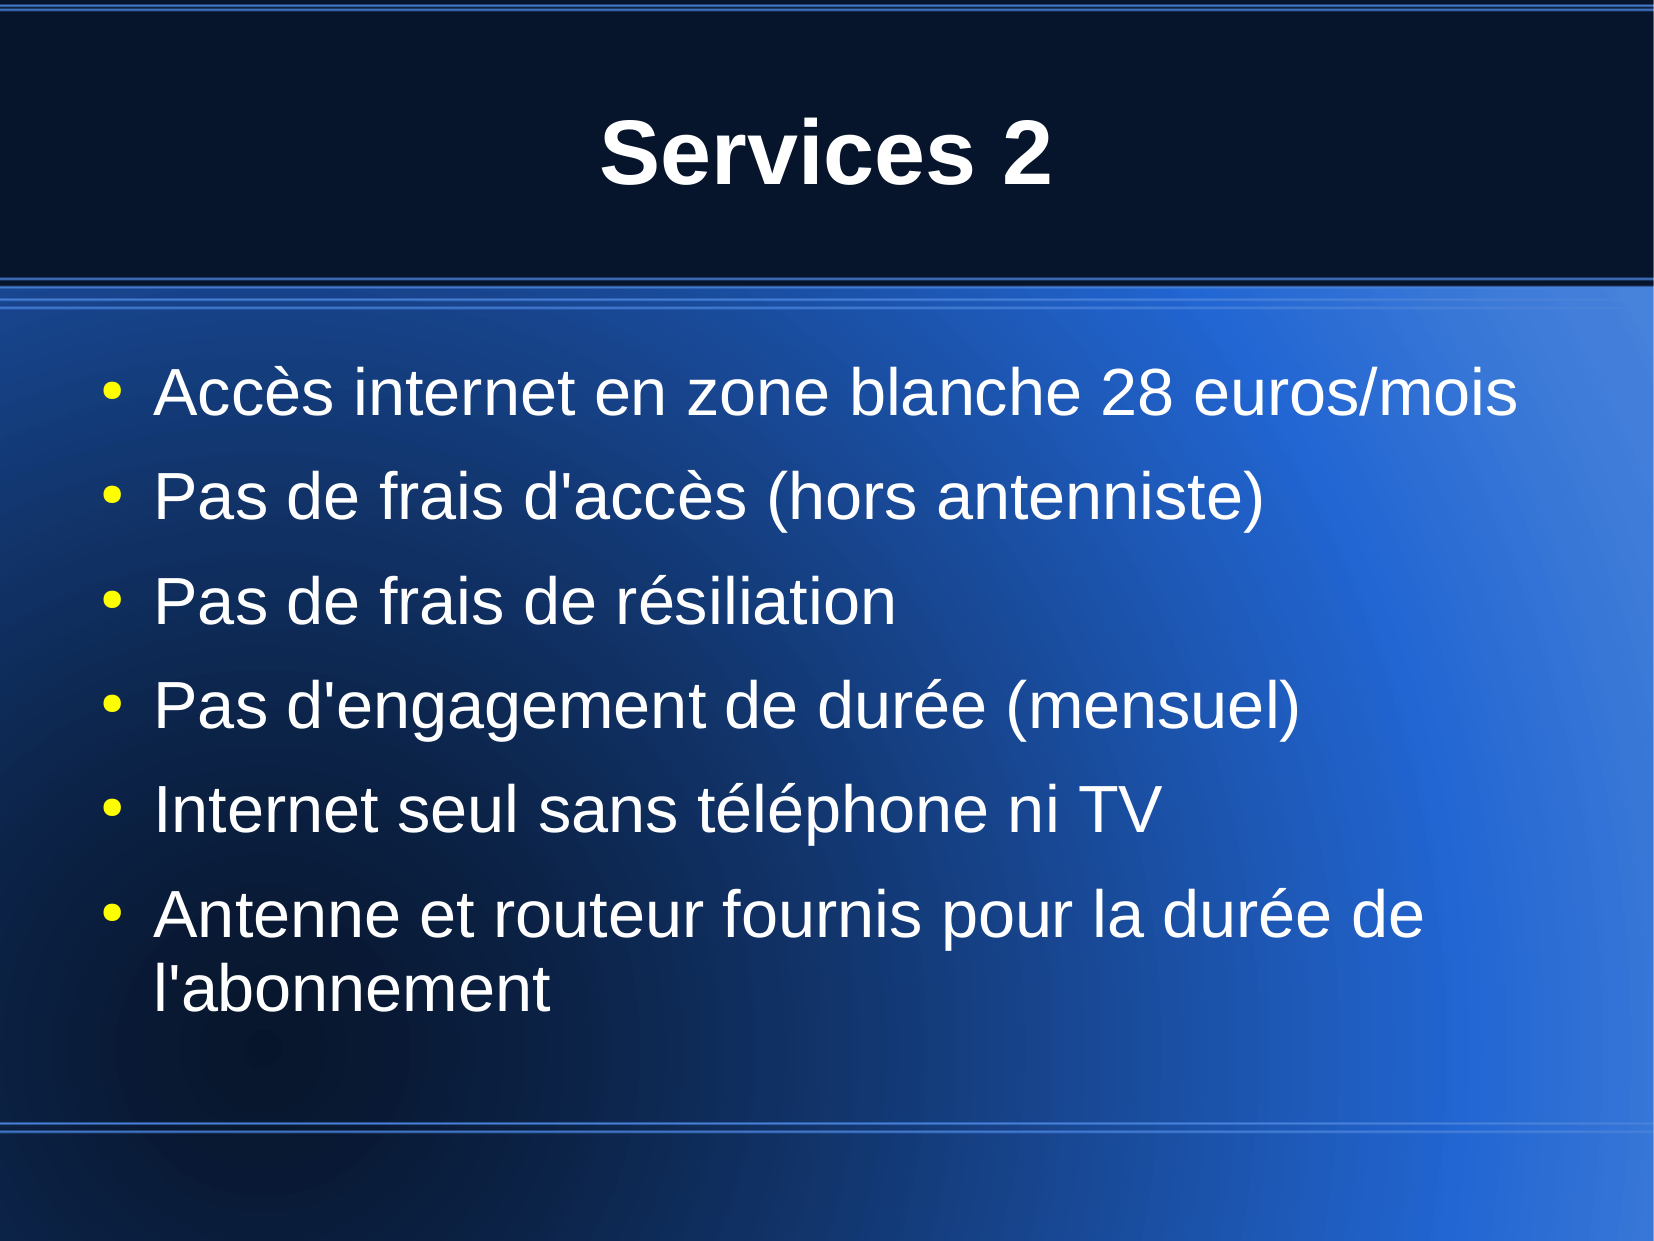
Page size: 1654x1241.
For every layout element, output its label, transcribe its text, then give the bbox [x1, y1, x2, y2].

title Services 2 [82, 56, 1571, 250]
picture [0, 0, 1654, 1241]
list Accès internet en zone blanche 28 euros/mois Pas de frais d'accès (hors antenniste) Pas de frais de résiliation Pas d'engagement de durée (mensuel) Internet seul sans téléphone ni TV Antenne et routeur fournis pour la durée de l'abonnement [82, 355, 1571, 1159]
